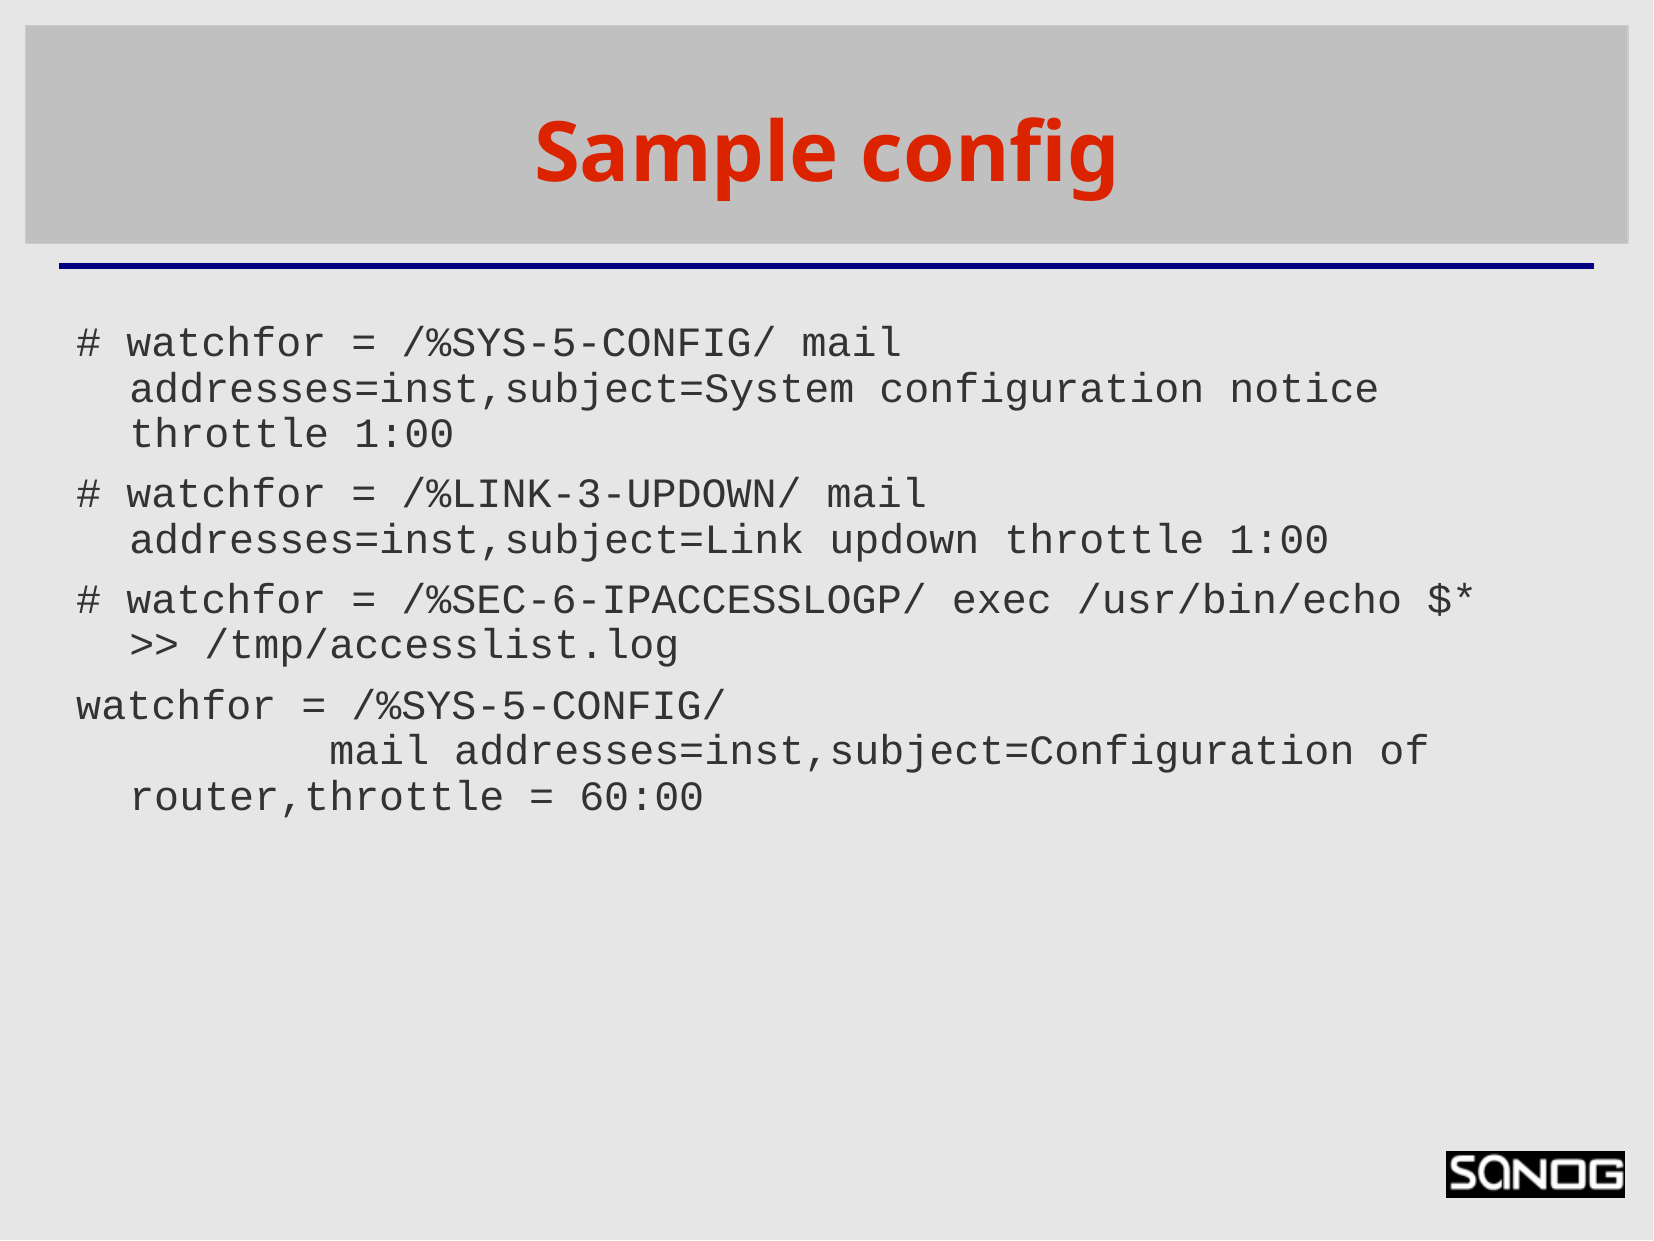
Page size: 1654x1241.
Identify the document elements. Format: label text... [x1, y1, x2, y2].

title Sample config [121, 53, 1534, 246]
list # watchfor = /%SYS-5-CONFIG/ mail addresses=inst,subject=System configuration notice throttle 1:00 # watchfor = /%LINK-3-UPDOWN/ mail addresses=inst,subject=Link updown throttle 1:00 # watchfor = /%SEC-6-IPACCESSLOGP/ exec /usr/bin/echo $* >> /tmp/accesslist.log watchfor = /%SYS-5-CONFIG/ mail addresses=inst,subject=Configuration of router,throttle = 60:00 [59, 322, 1594, 1117]
picture [1446, 1151, 1625, 1198]
